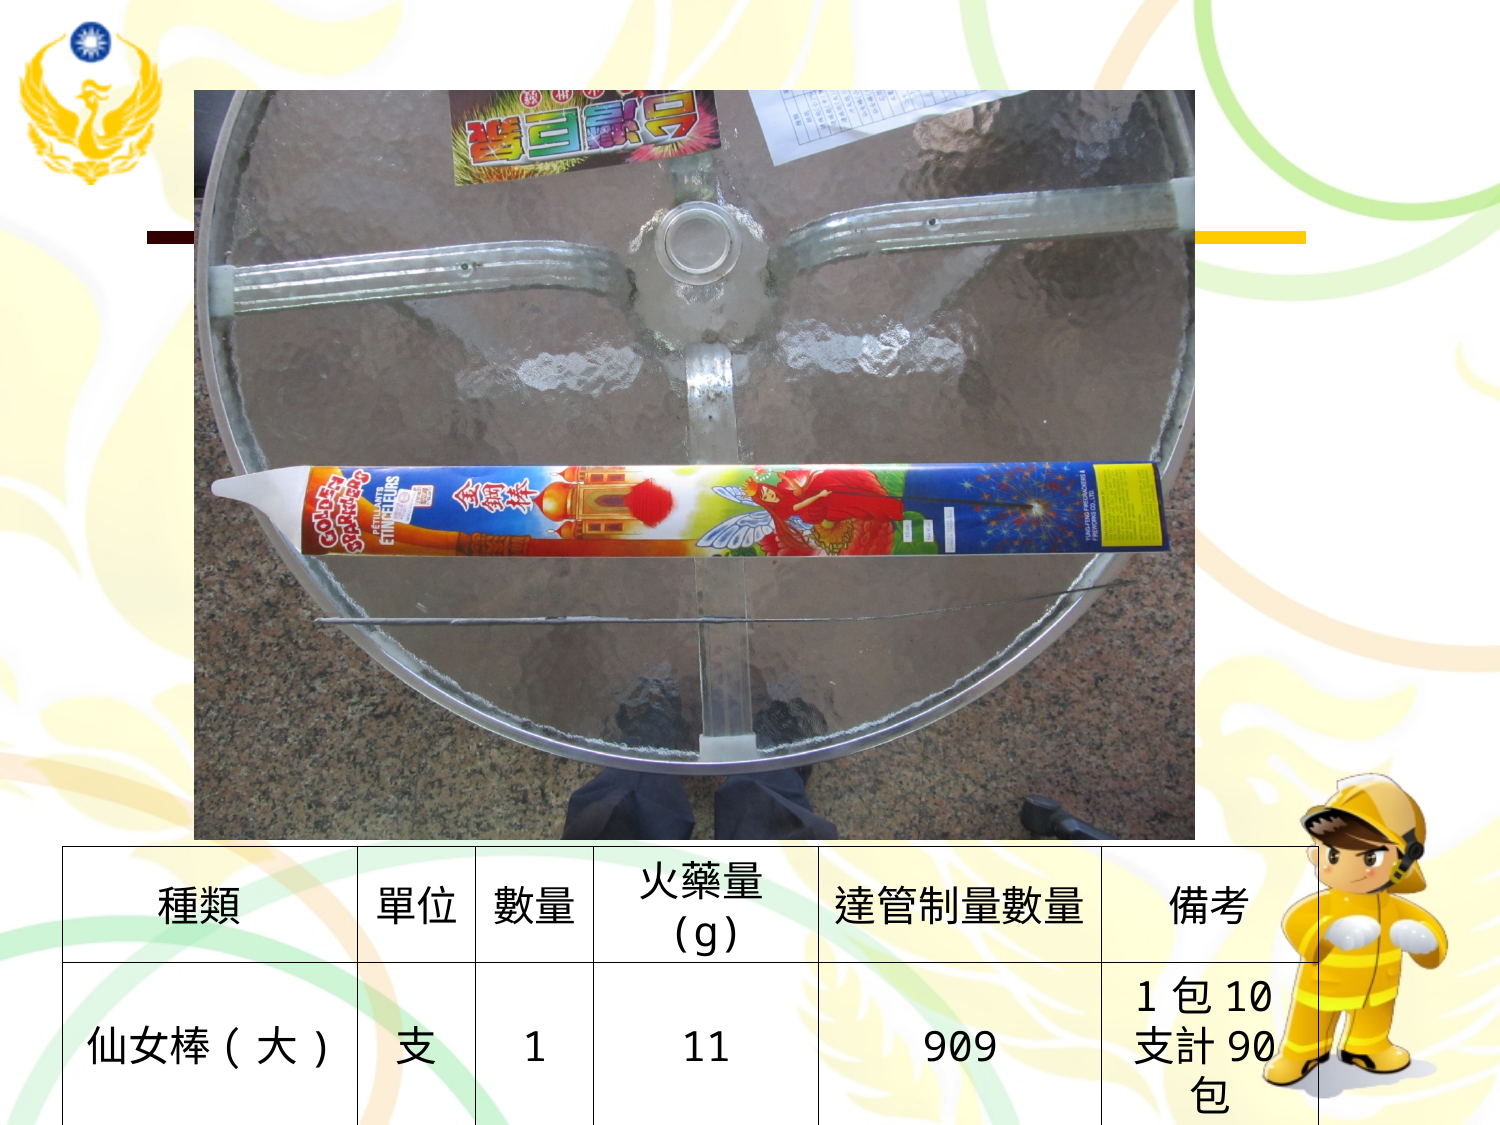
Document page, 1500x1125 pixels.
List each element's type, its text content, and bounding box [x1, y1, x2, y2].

table_cell 仙女棒(大) [63, 963, 357, 1125]
table_header 達管制量數量 [819, 847, 1101, 962]
table_cell 1 [476, 963, 593, 1125]
table_cell 11 [594, 963, 818, 1125]
table_header 單位 [358, 847, 475, 962]
table_header 種類 [63, 847, 357, 962]
table_cell 1包10支計90包 [1102, 963, 1318, 1125]
table_header 數量 [476, 847, 593, 962]
picture [0, 0, 1500, 1125]
table_header 備考 [1102, 847, 1318, 962]
table_header 火藥量(g) [594, 847, 818, 962]
table_cell 支 [358, 963, 475, 1125]
table_cell 909 [819, 963, 1101, 1125]
